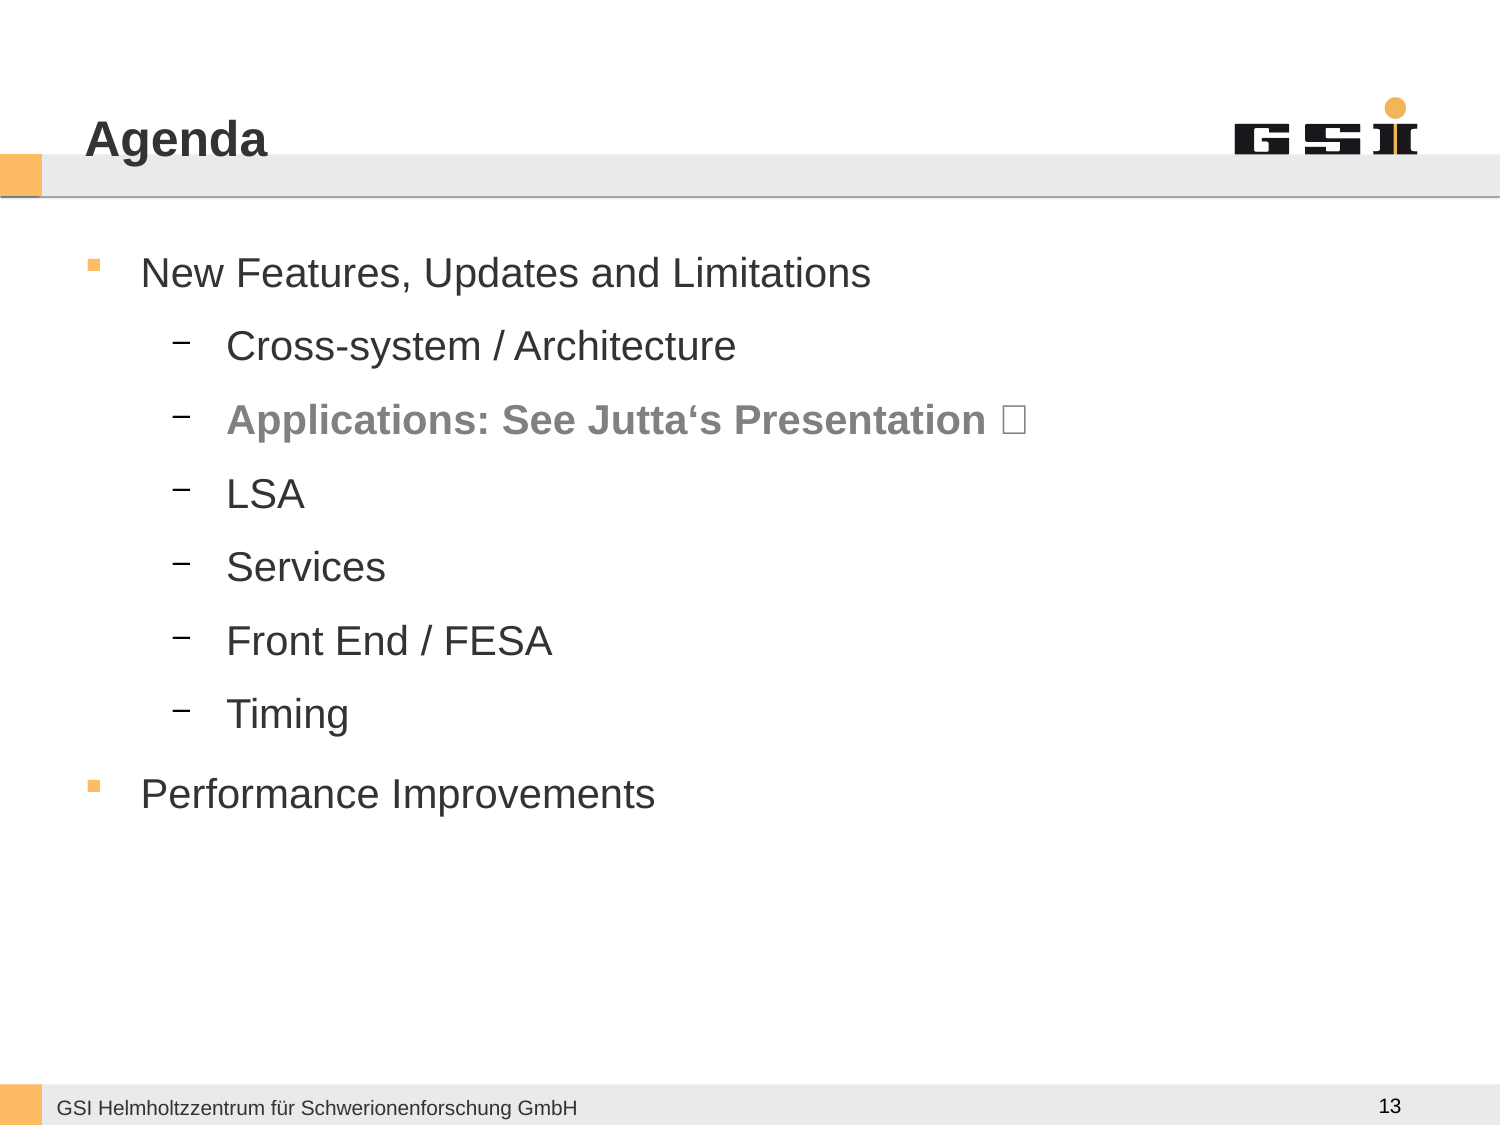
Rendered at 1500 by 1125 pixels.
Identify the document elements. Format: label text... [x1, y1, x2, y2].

list New Features, Updates and Limitations Cross-system / Architecture Applications: See Jutta‘s Presentation 🔗 LSA Services Front End / FESA Timing Performance Improvements [69, 237, 1417, 1043]
title Agenda [69, 44, 1192, 174]
picture [1233, 95, 1419, 154]
